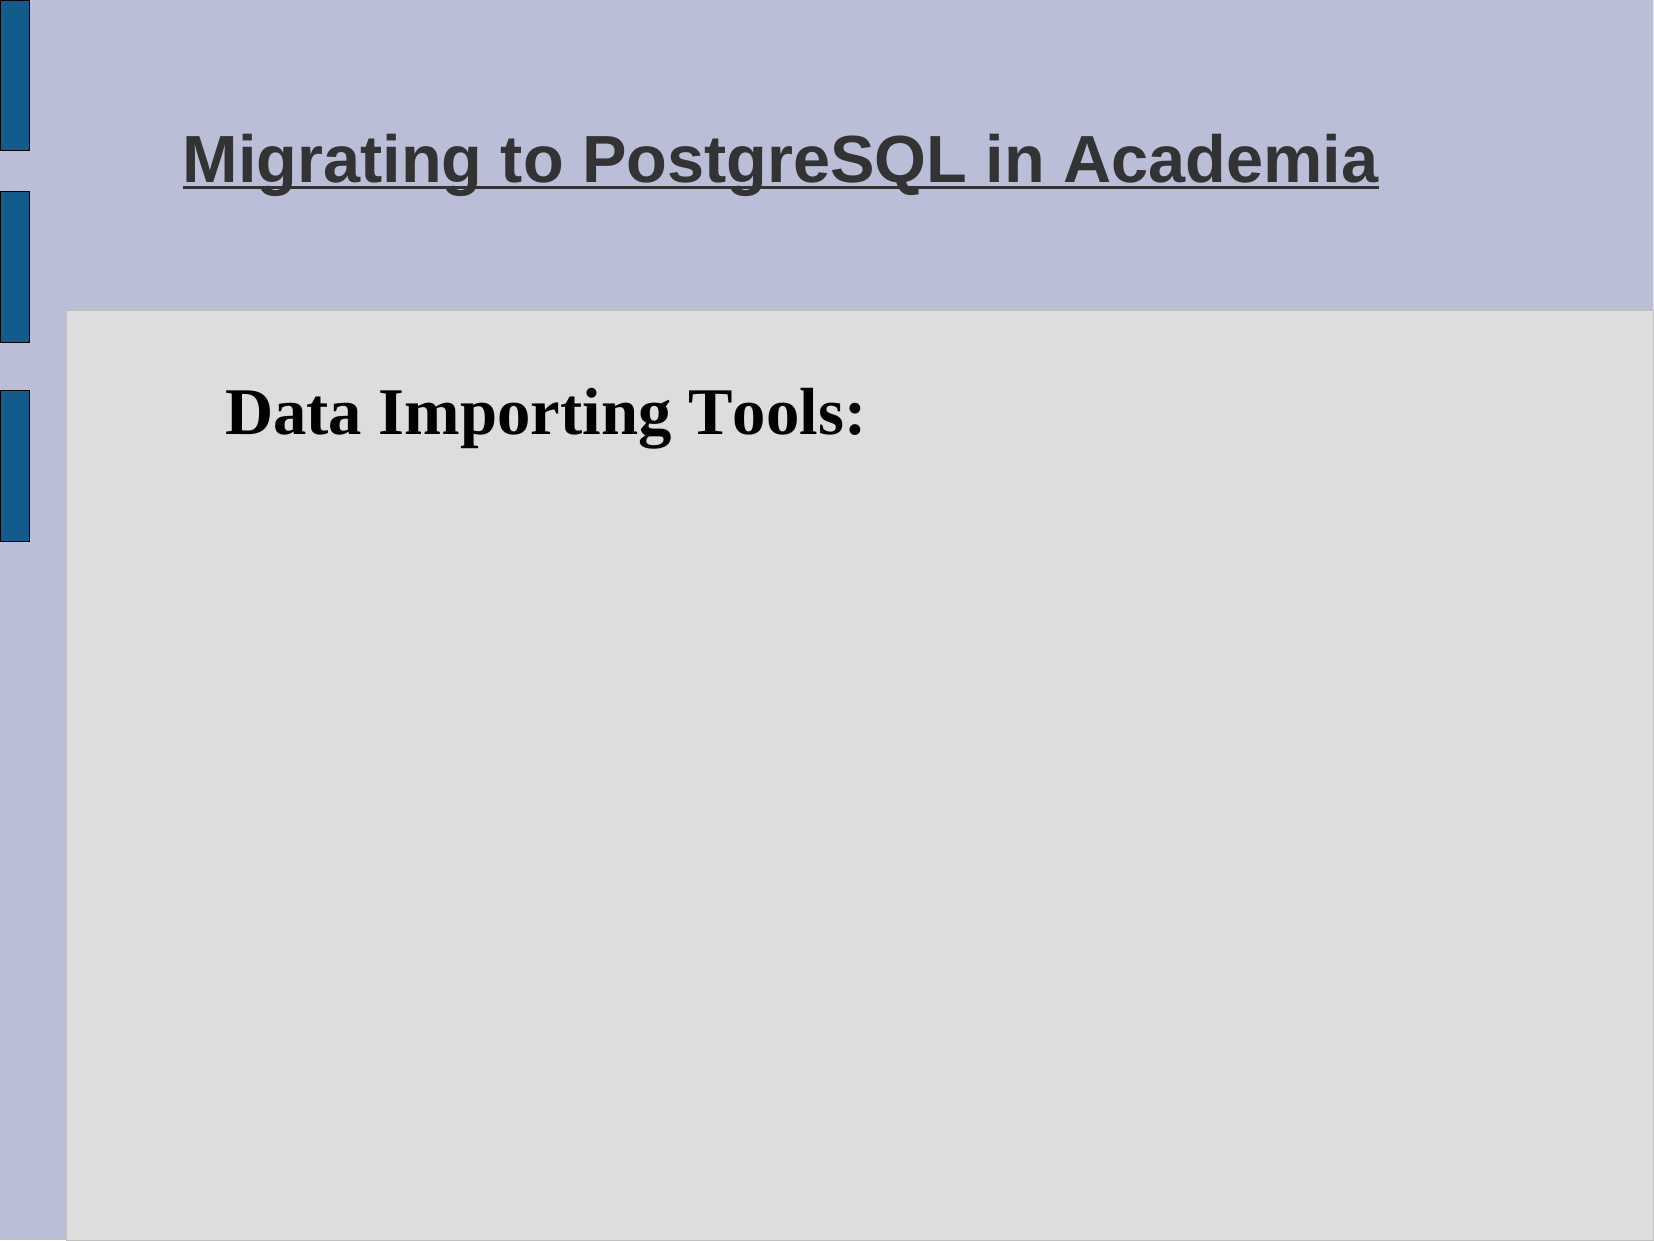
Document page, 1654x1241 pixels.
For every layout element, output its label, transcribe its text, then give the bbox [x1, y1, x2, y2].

title Migrating to PostgreSQL in Academia [75, 55, 1488, 263]
text_box Data Importing Tools: [225, 375, 1013, 450]
